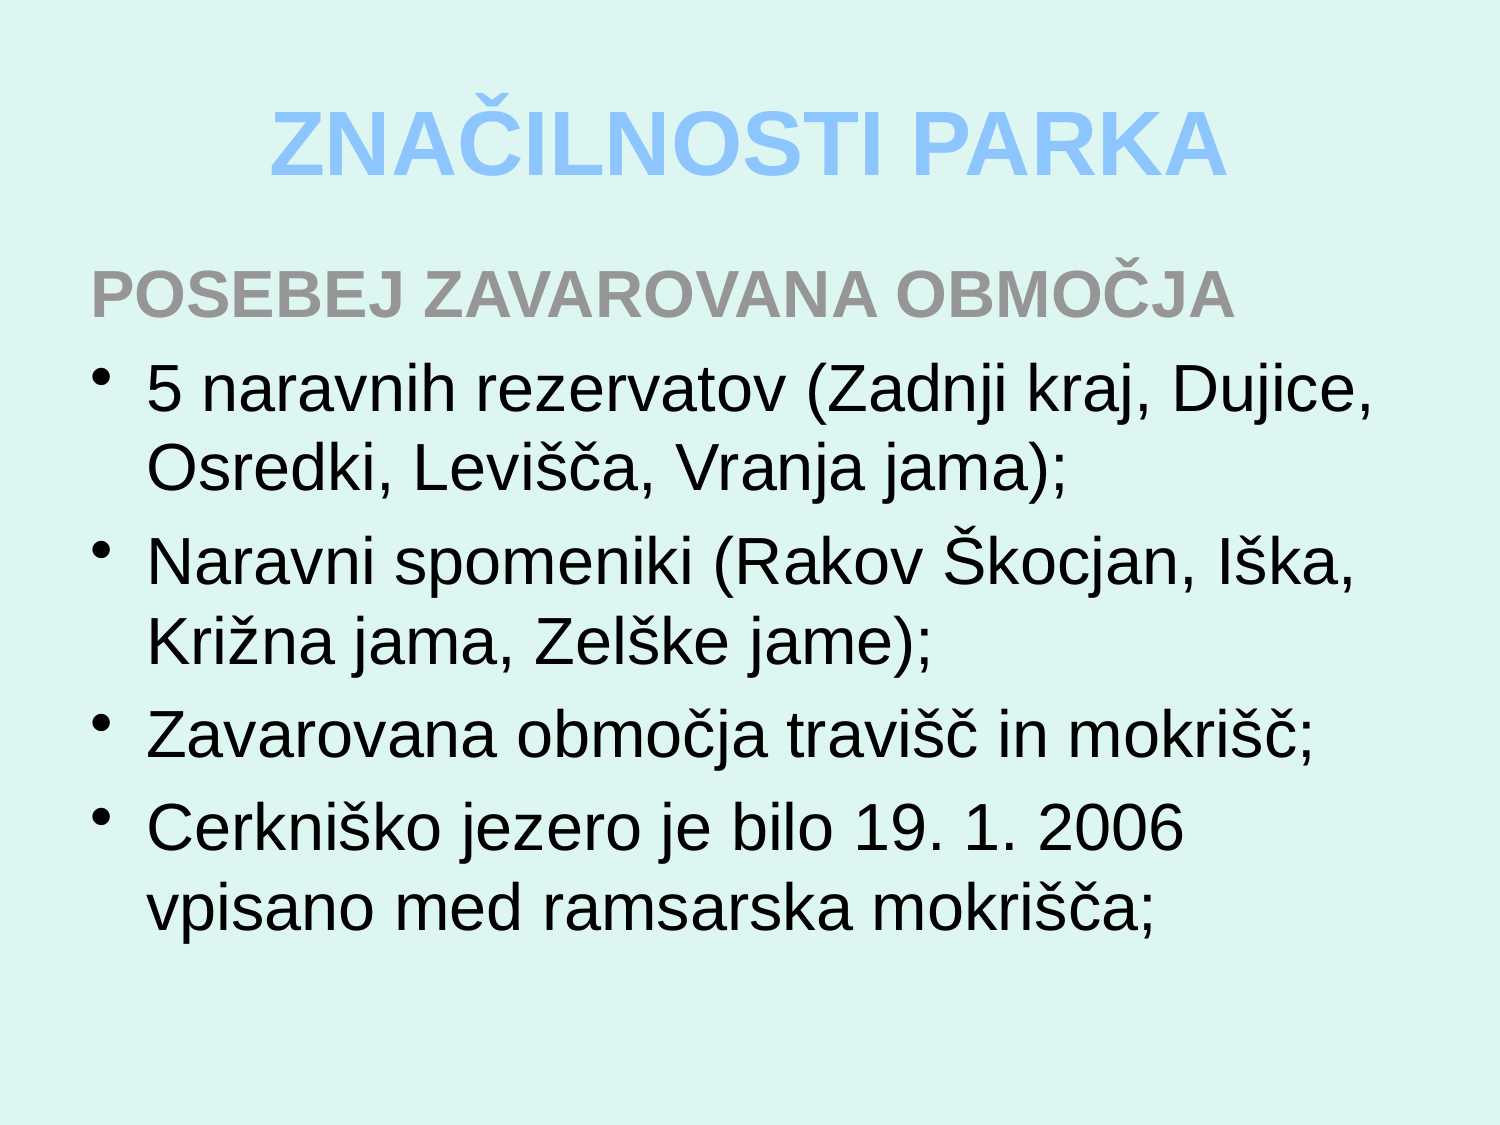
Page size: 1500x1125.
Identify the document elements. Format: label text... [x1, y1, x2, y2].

list POSEBEJ ZAVAROVANA OBMOČJA 5 naravnih rezervatov (Zadnji kraj, Dujice, Osredki, Levišča, Vranja jama); Naravni spomeniki (Rakov Škocjan, Iška, Križna jama, Zelške jame); Zavarovana območja travišč in mokrišč; Cerkniško jezero je bilo 19. 1. 2006 vpisano med ramsarska mokrišča; [75, 243, 1436, 1083]
title ZNAČILNOSTI PARKA [75, 45, 1425, 233]
